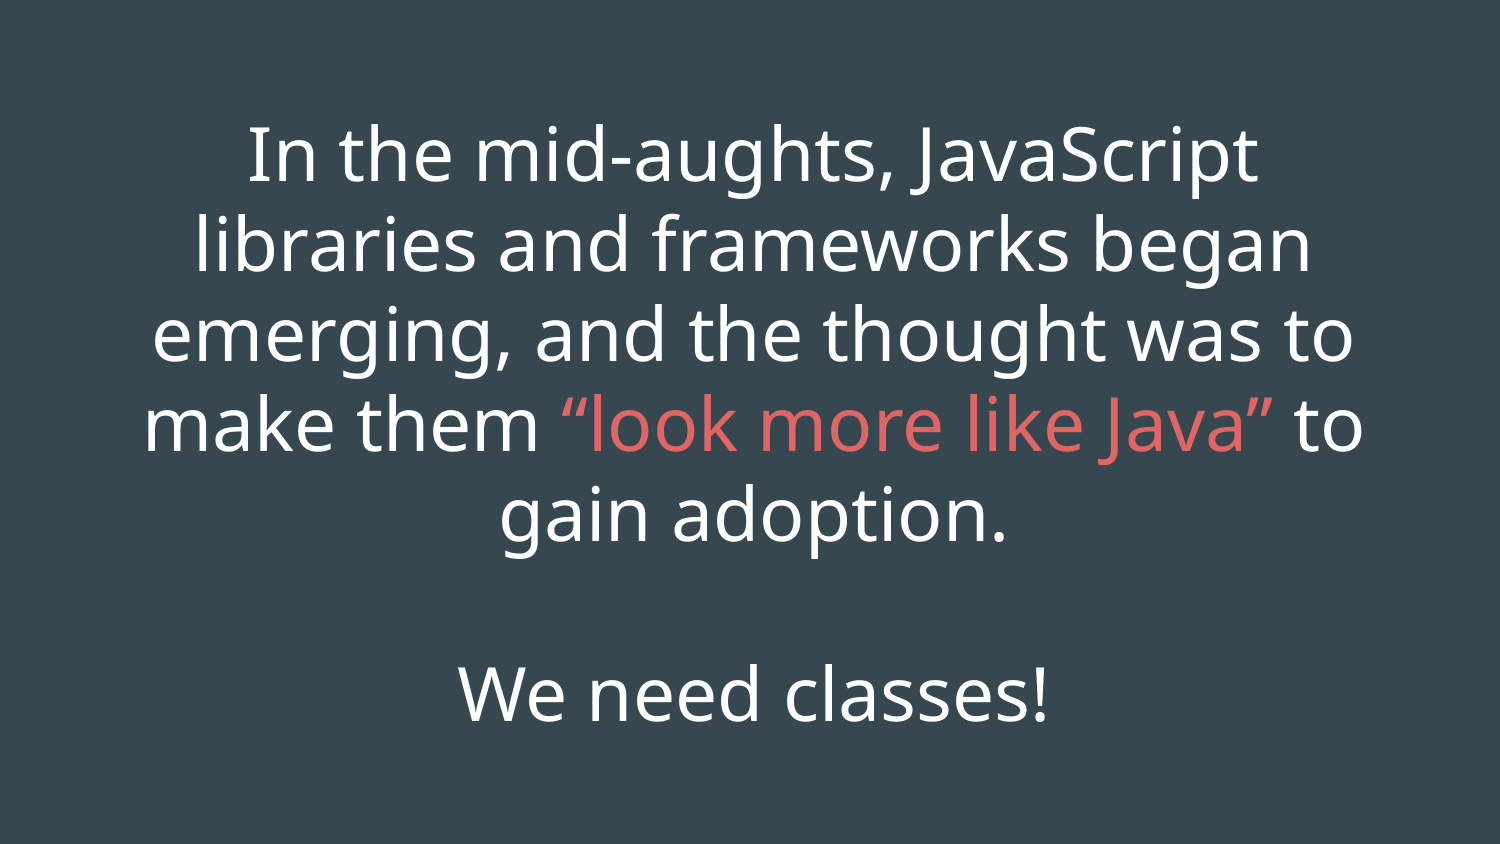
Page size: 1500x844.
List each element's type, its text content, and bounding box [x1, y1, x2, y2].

title In the mid-aughts, JavaScript libraries and frameworks began emerging, and the thought was to make them “look more like Java” to gain adoption. We need classes! [110, 351, 1399, 493]
